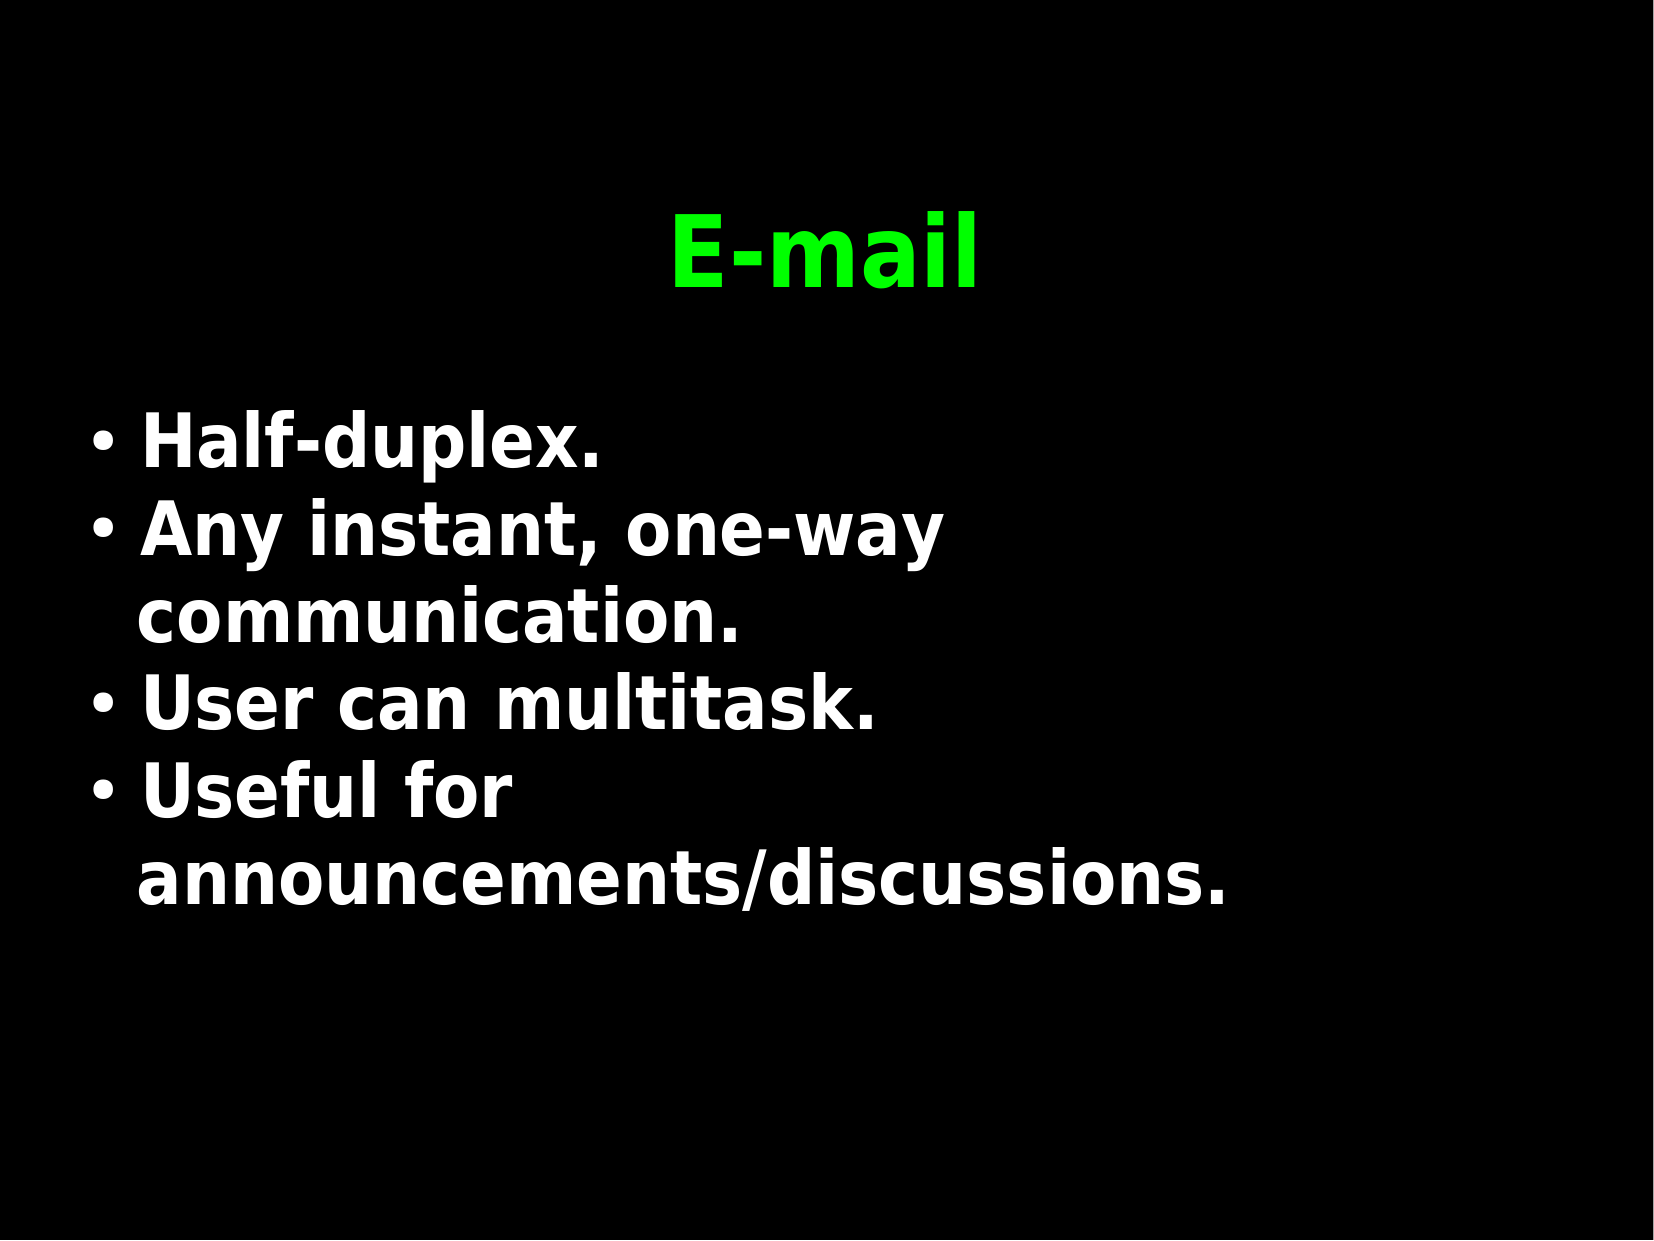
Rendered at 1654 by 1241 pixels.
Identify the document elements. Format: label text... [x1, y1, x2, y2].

text_box E-mail Half-duplex. Any instant, one-way communication. User can multitask. Useful for announcements/discussions. [75, 187, 1576, 932]
